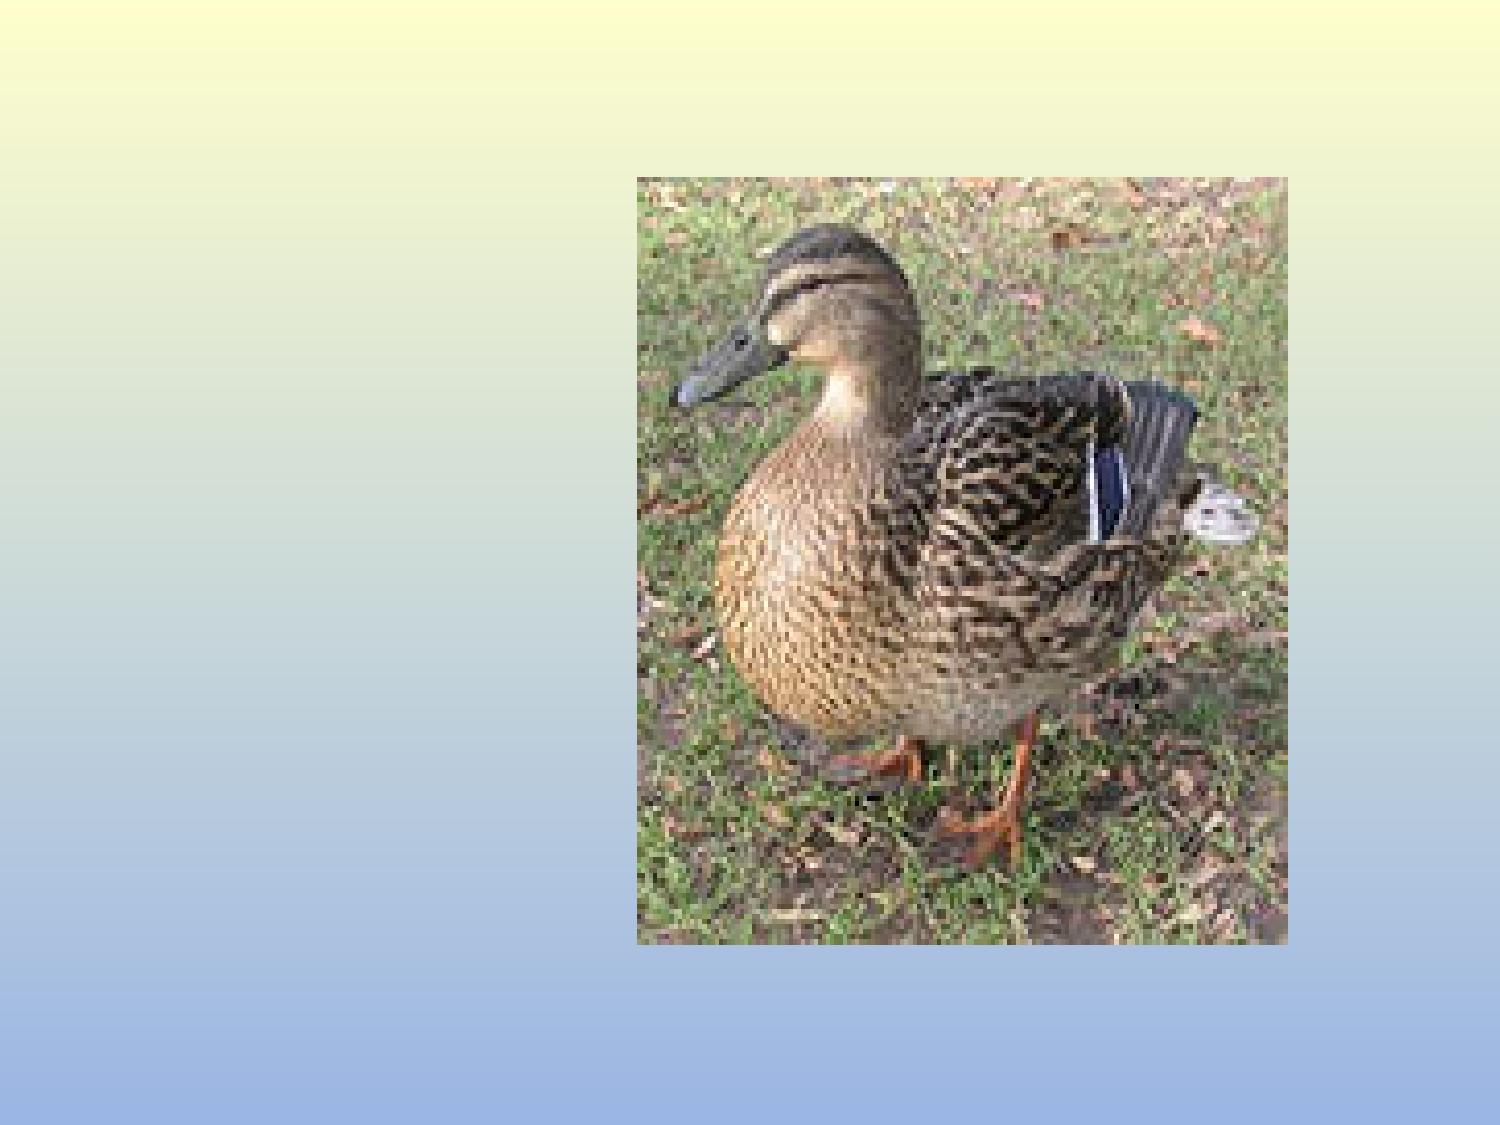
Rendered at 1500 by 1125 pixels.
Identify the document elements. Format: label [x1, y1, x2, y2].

picture [637, 177, 1288, 945]
